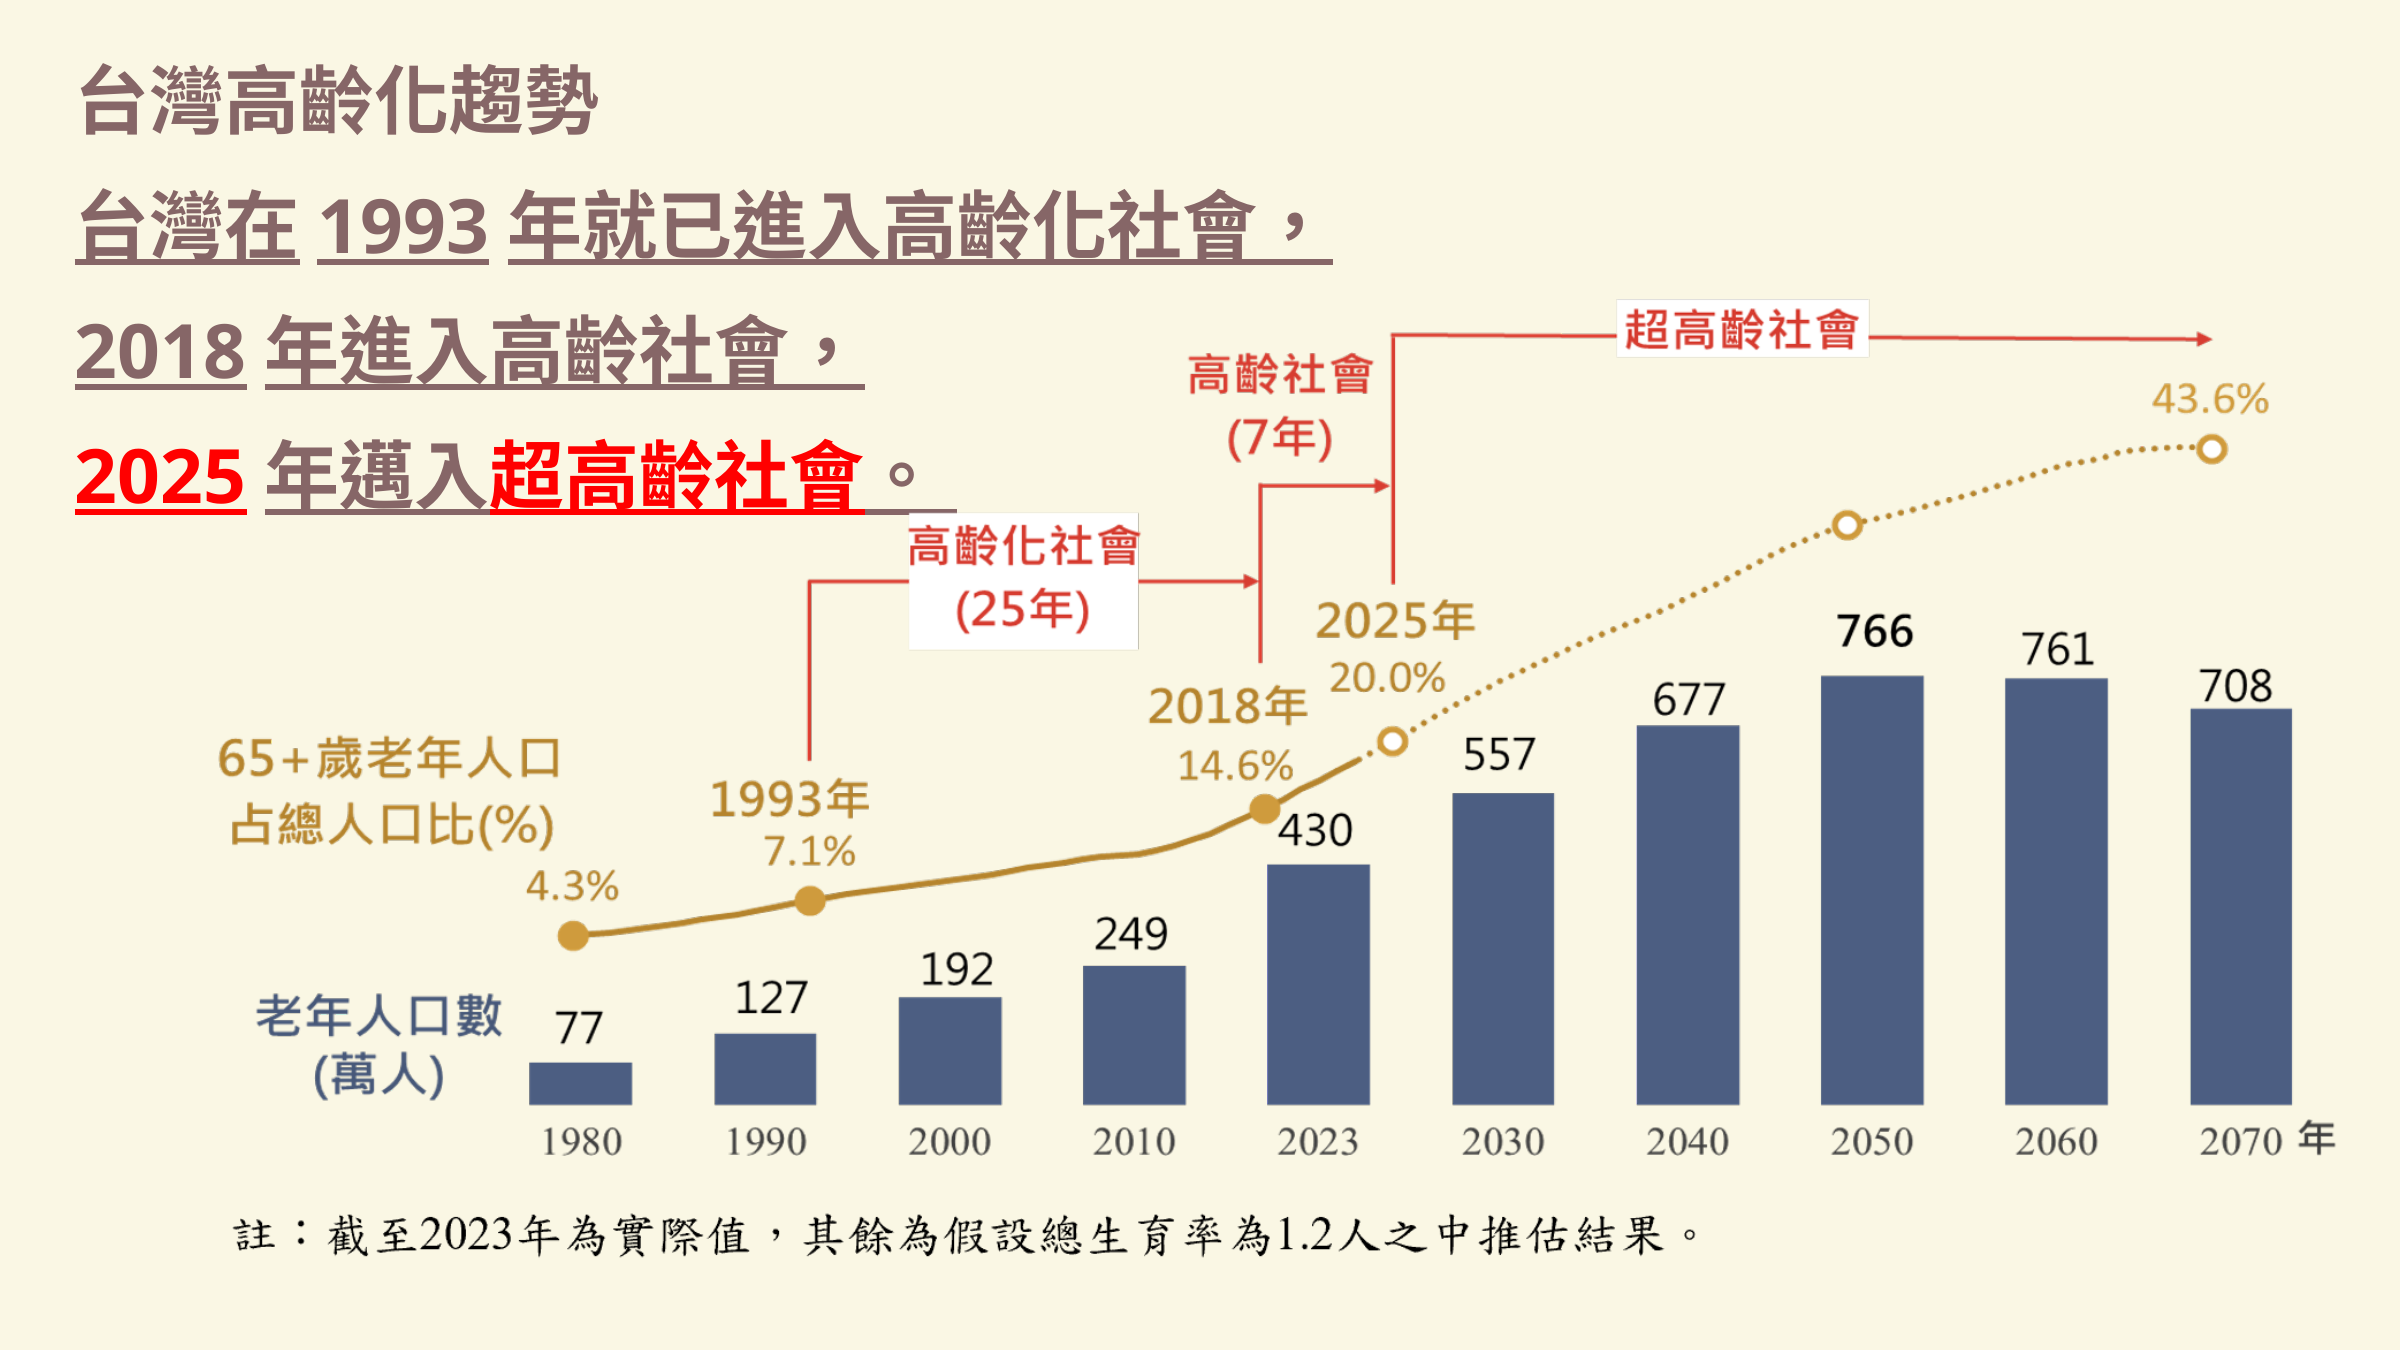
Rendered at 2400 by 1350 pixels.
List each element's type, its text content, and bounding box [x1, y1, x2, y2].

picture [192, 298, 2368, 1285]
text_box 台灣高齡化趨勢 台灣在1993年就已進入高齡化社會， 2018年進入高齡社會， 2025年邁入超高齡社會。 [60, 11, 2198, 526]
